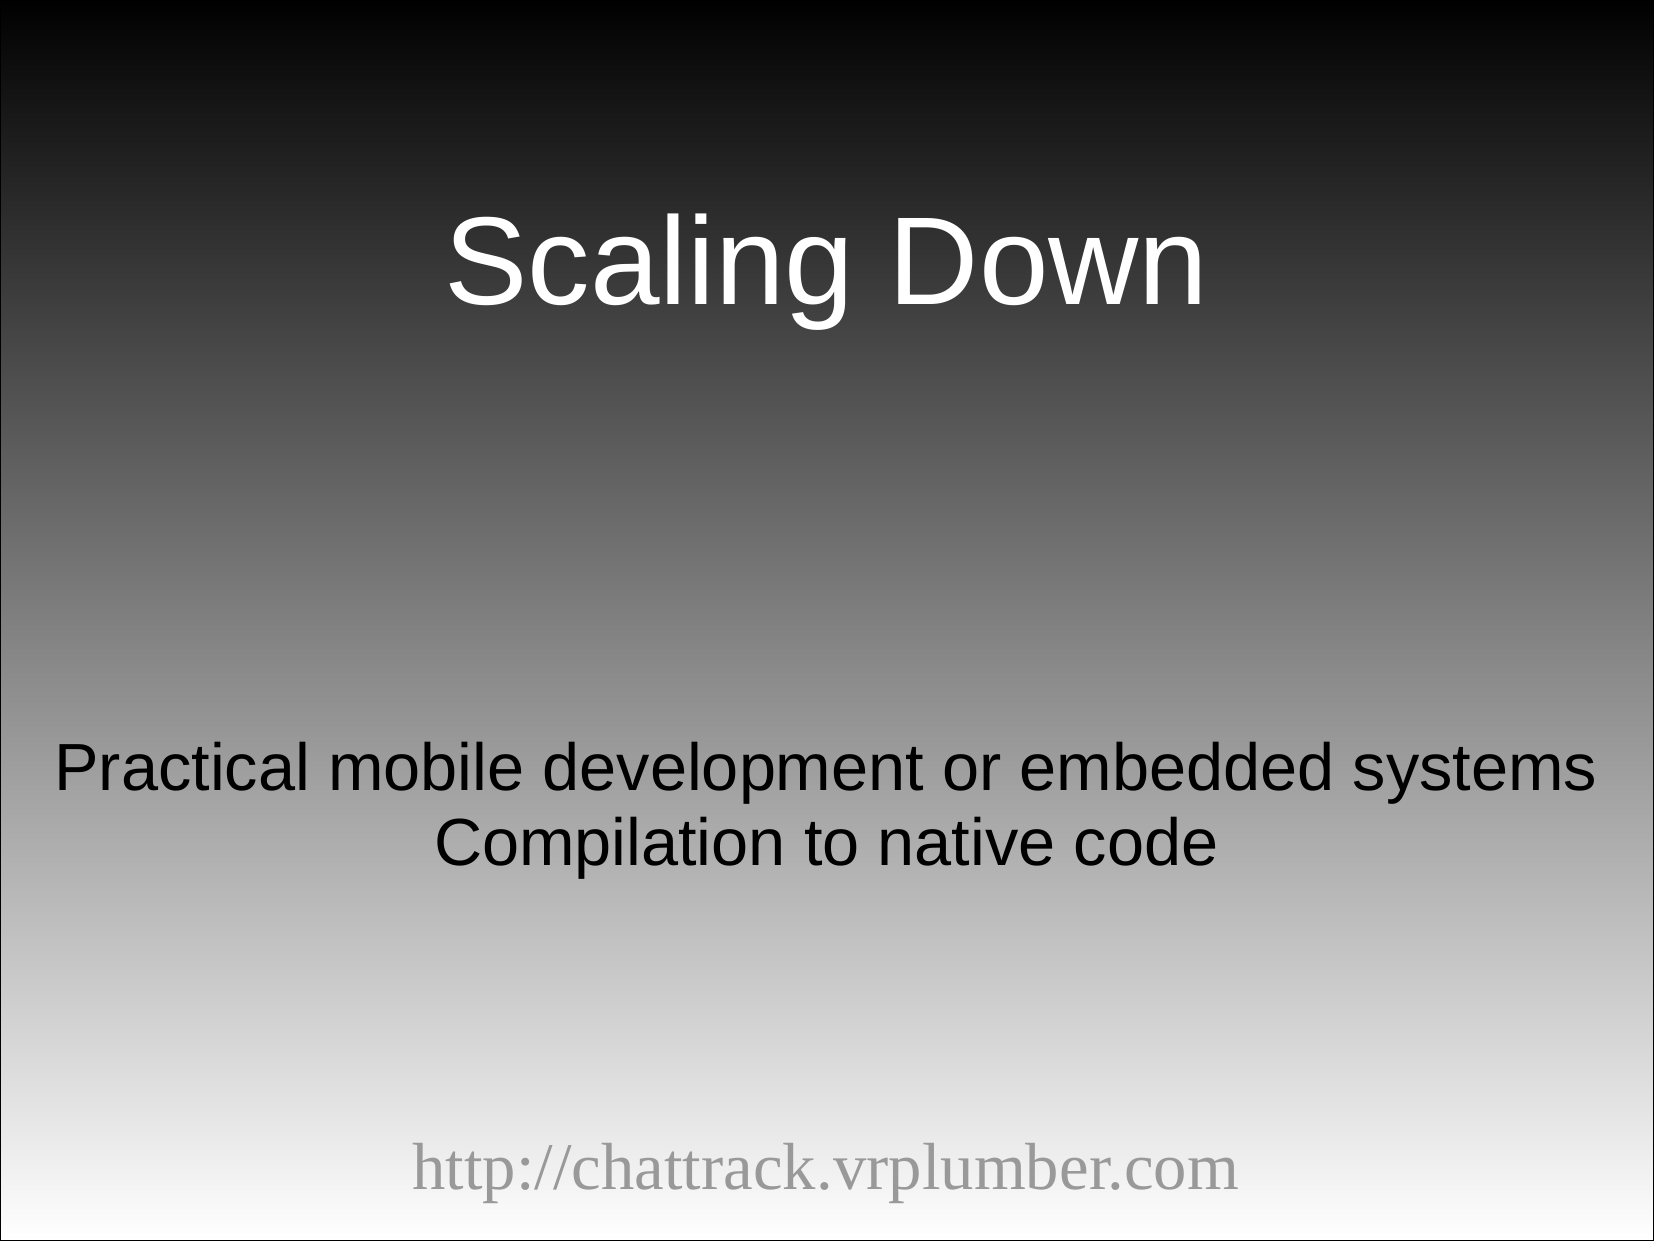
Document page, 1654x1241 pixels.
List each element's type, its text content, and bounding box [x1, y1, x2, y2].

subtitle Practical mobile development or embedded systems Compilation to native code [29, 395, 1625, 1215]
title Scaling Down [0, 49, 1654, 473]
